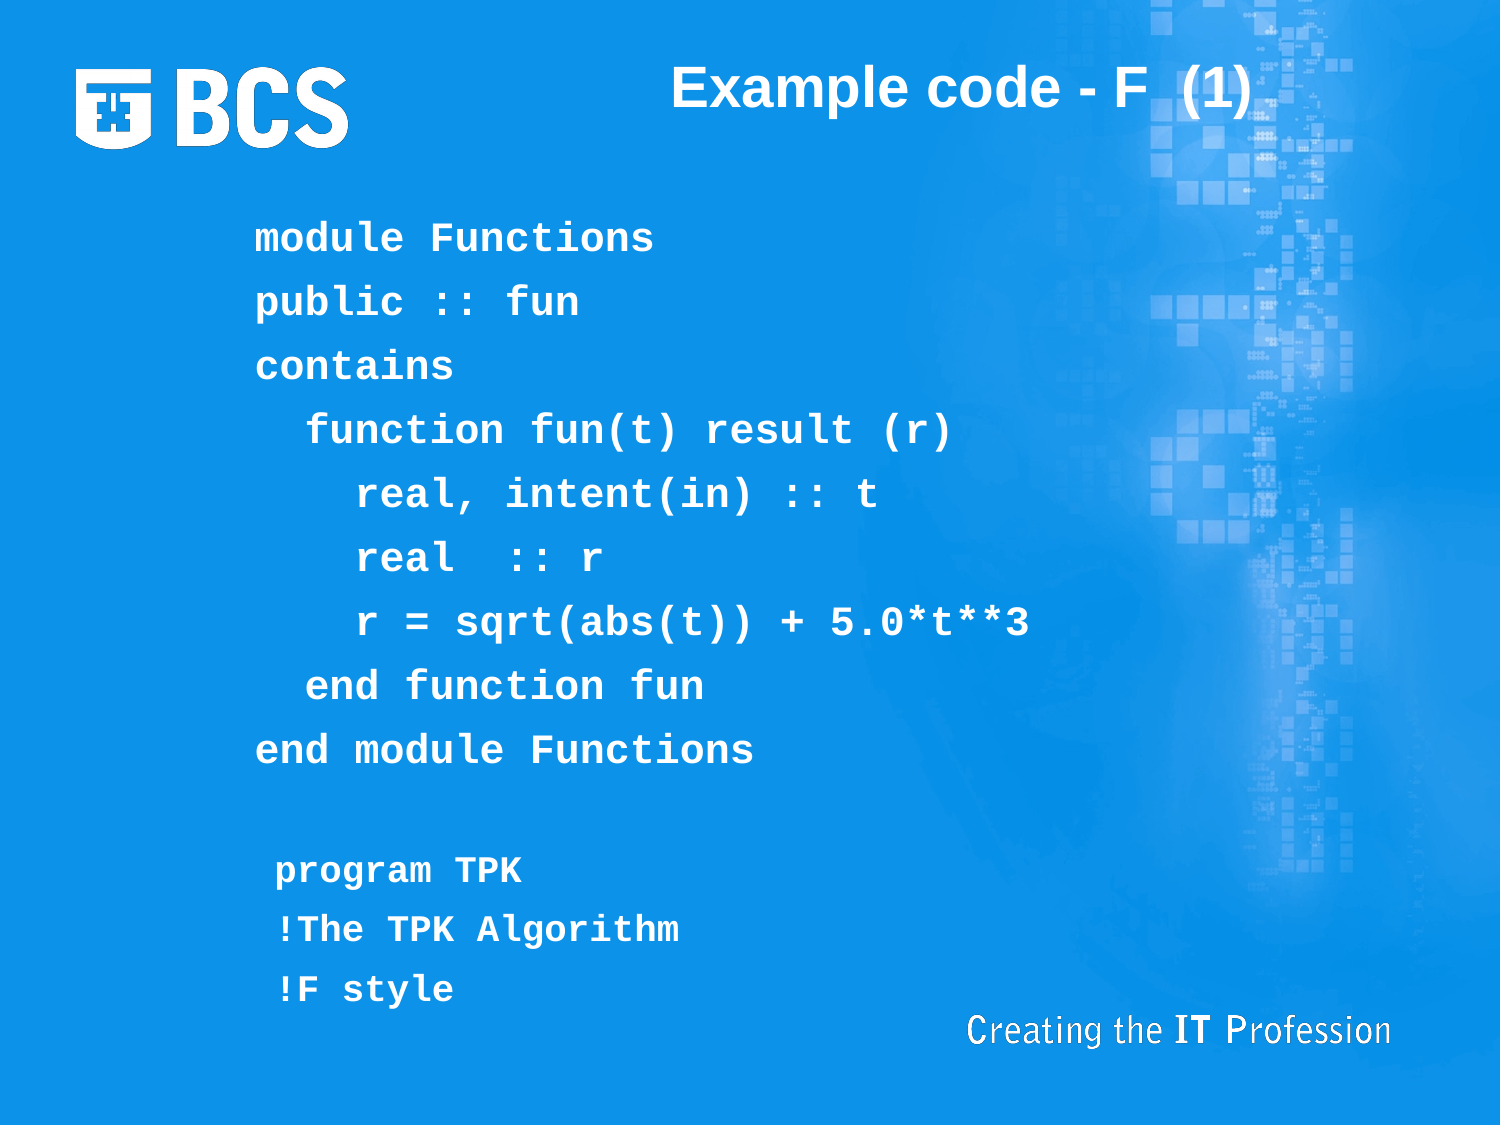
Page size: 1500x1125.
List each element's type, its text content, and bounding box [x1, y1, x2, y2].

subtitle module Functions public :: fun contains function fun(t) result (r) real, intent(in) :: t real :: r r = sqrt(abs(t)) + 5.0*t**3 end function fun end module Functions program TPK !The TPK Algorithm !F style [29, 174, 1222, 1125]
title Example code - F (1) [536, 1, 1388, 178]
picture [0, 0, 1500, 1125]
